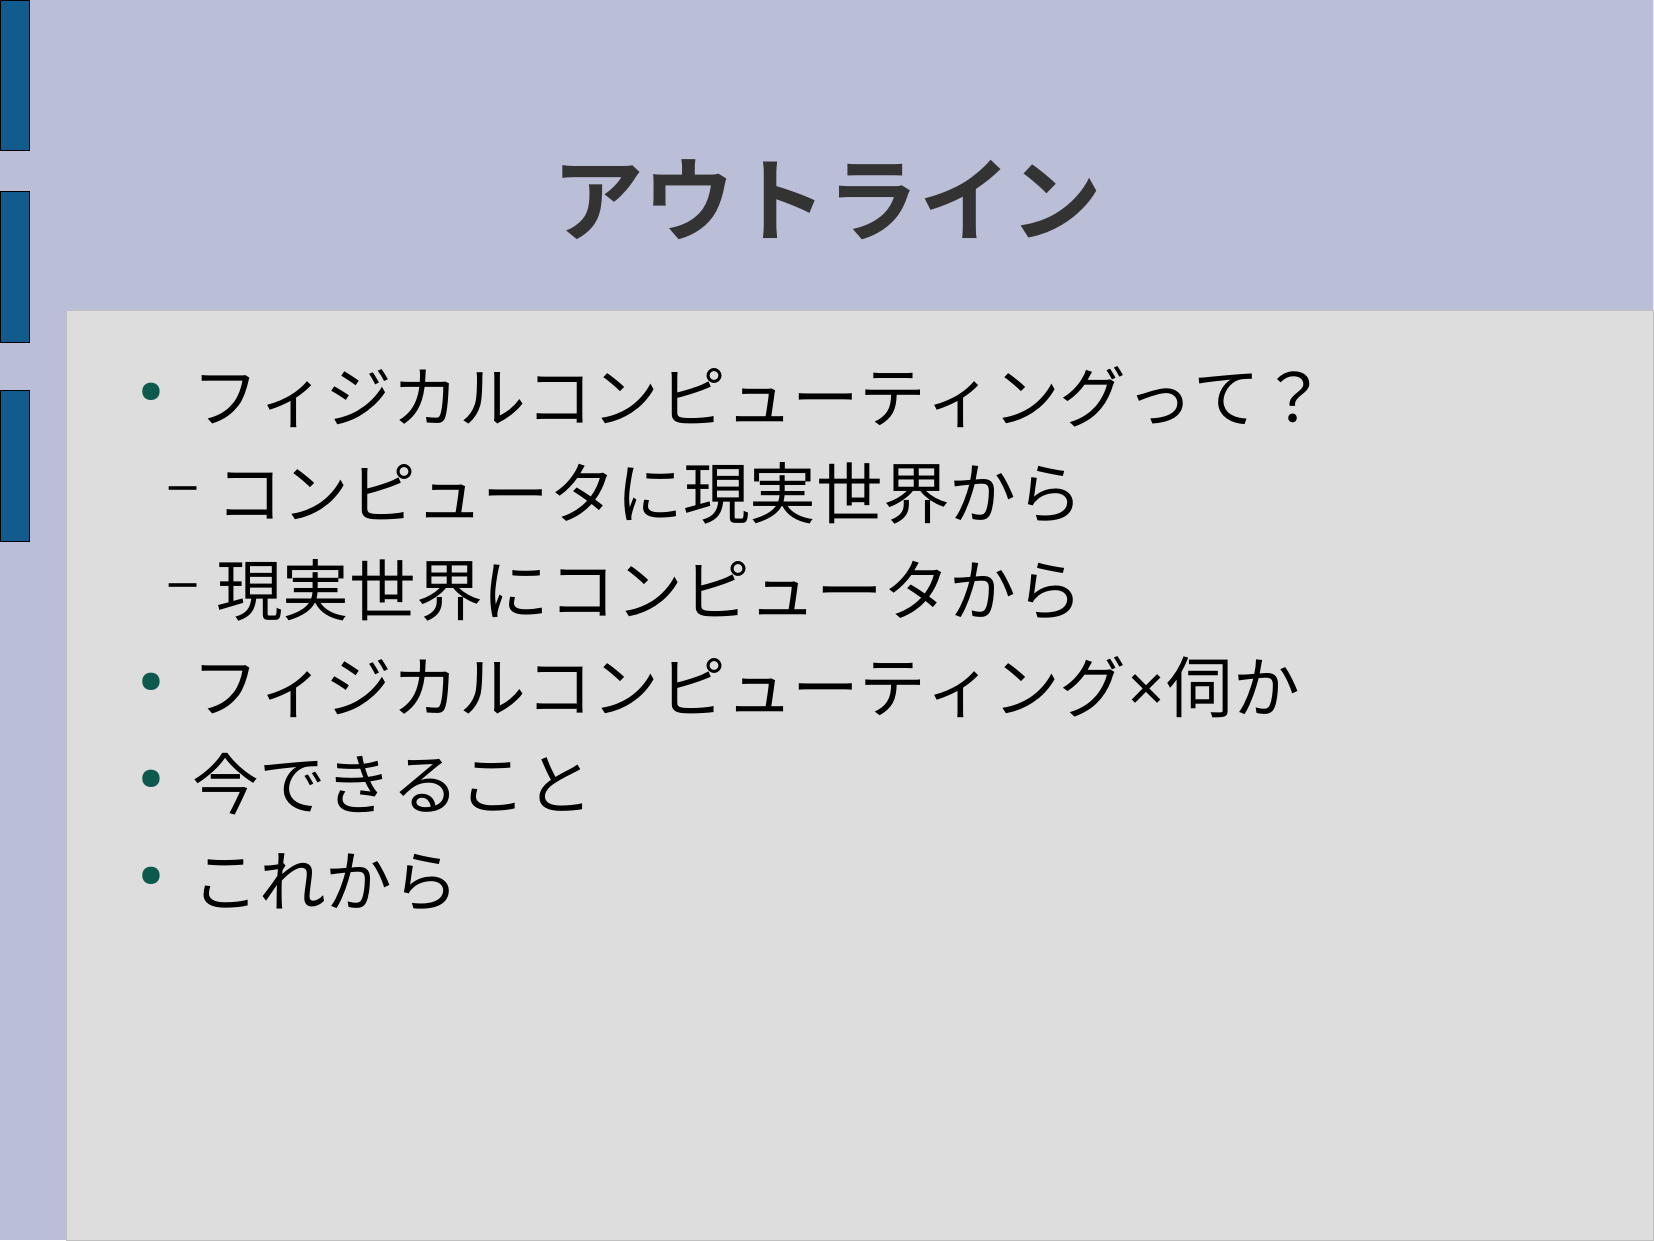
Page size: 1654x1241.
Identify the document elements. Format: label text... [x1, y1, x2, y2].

list フィジカルコンピューティングって？ コンピュータに現実世界から 現実世界にコンピュータから フィジカルコンピューティング×伺か 今できること これから [121, 344, 1534, 1112]
title アウトライン [121, 91, 1534, 299]
